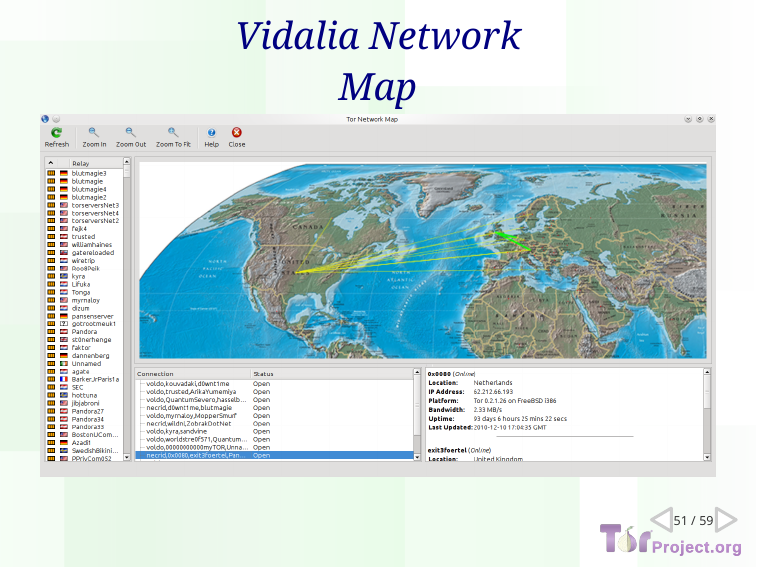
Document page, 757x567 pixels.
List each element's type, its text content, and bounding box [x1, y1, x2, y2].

picture [0, 0, 757, 567]
text_box Vidalia Network Map [190, 30, 566, 91]
